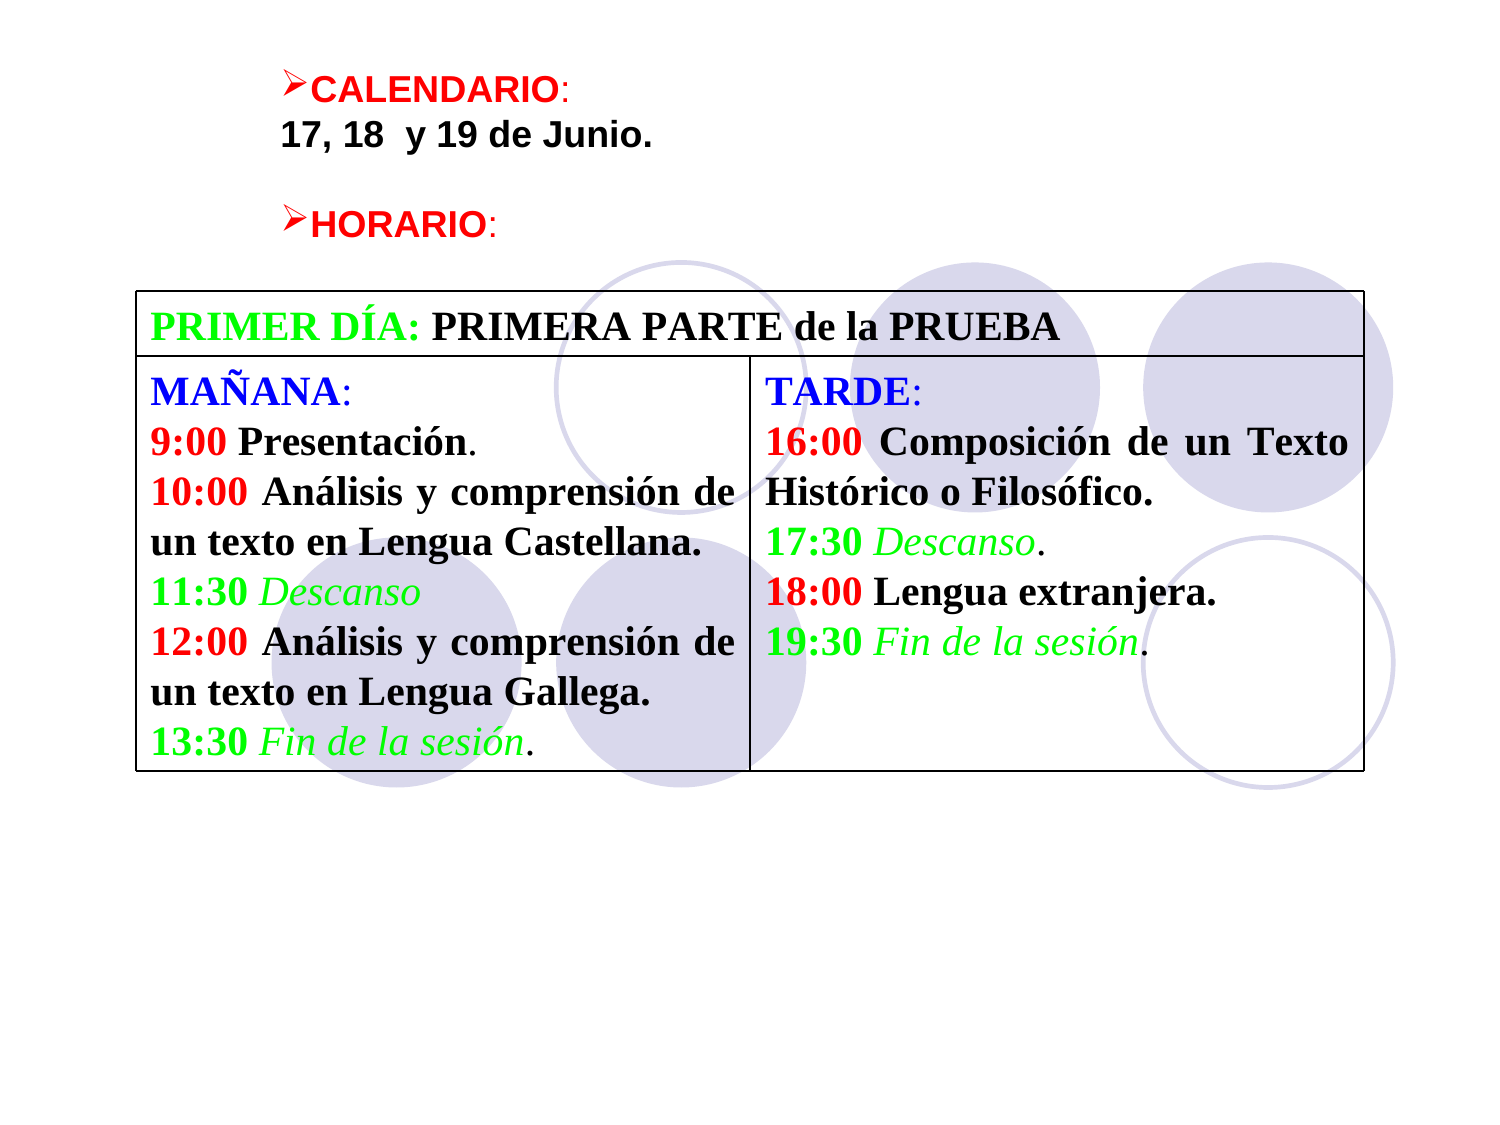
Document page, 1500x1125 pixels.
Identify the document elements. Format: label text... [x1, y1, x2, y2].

text_box PRIMER DÍA: PRIMERA PARTE de la PRUEBA [137, 292, 1363, 355]
text_box MAÑANA: 9:00 Presentación. 10:00 Análisis y comprensión de un texto en Lengua Castellana. 11:30 Descanso 12:00 Análisis y comprensión de un texto en Lengua Gallega. 13:30 Fin de la sesión. [137, 357, 749, 770]
text_box TARDE: 16:00 Composición de un Texto Histórico o Filosófico. 17:30 Descanso. 18:00 Lengua extranjera. 19:30 Fin de la sesión. [751, 357, 1363, 770]
text_box CALENDARIO: 17, 18 y 19 de Junio. HORARIO: [265, 57, 669, 290]
